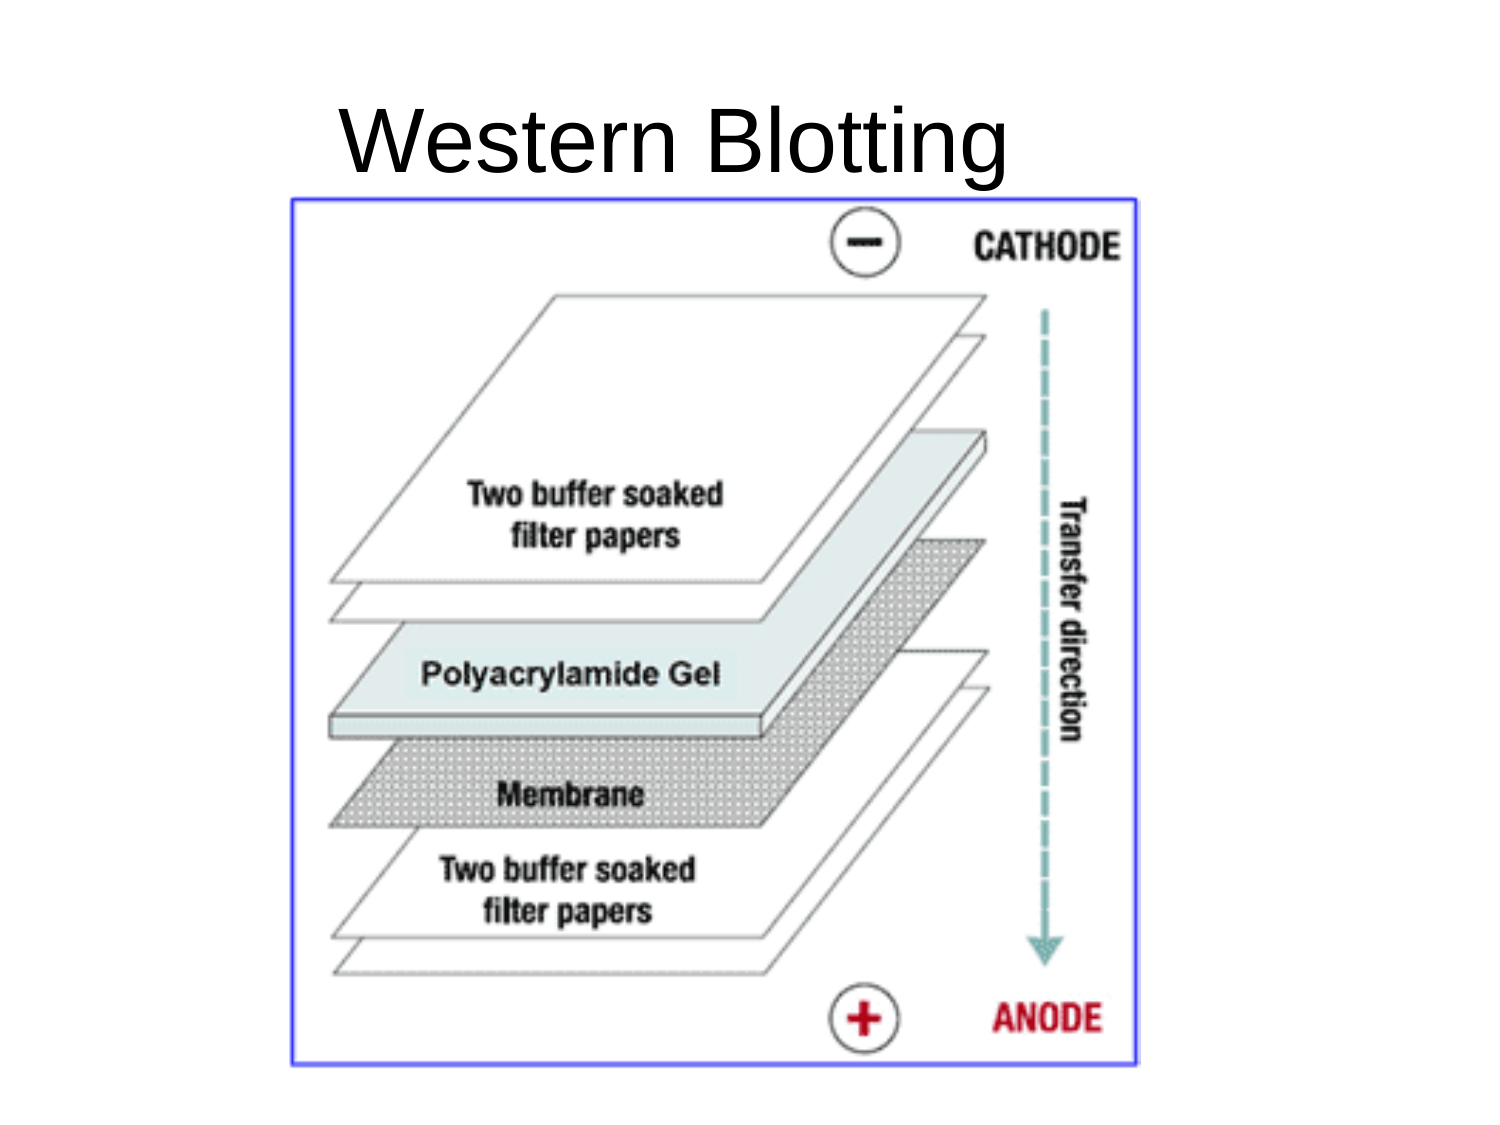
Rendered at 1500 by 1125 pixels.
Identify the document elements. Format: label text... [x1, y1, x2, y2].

picture [289, 196, 1141, 1071]
text_box Western Blotting [0, 45, 1351, 233]
